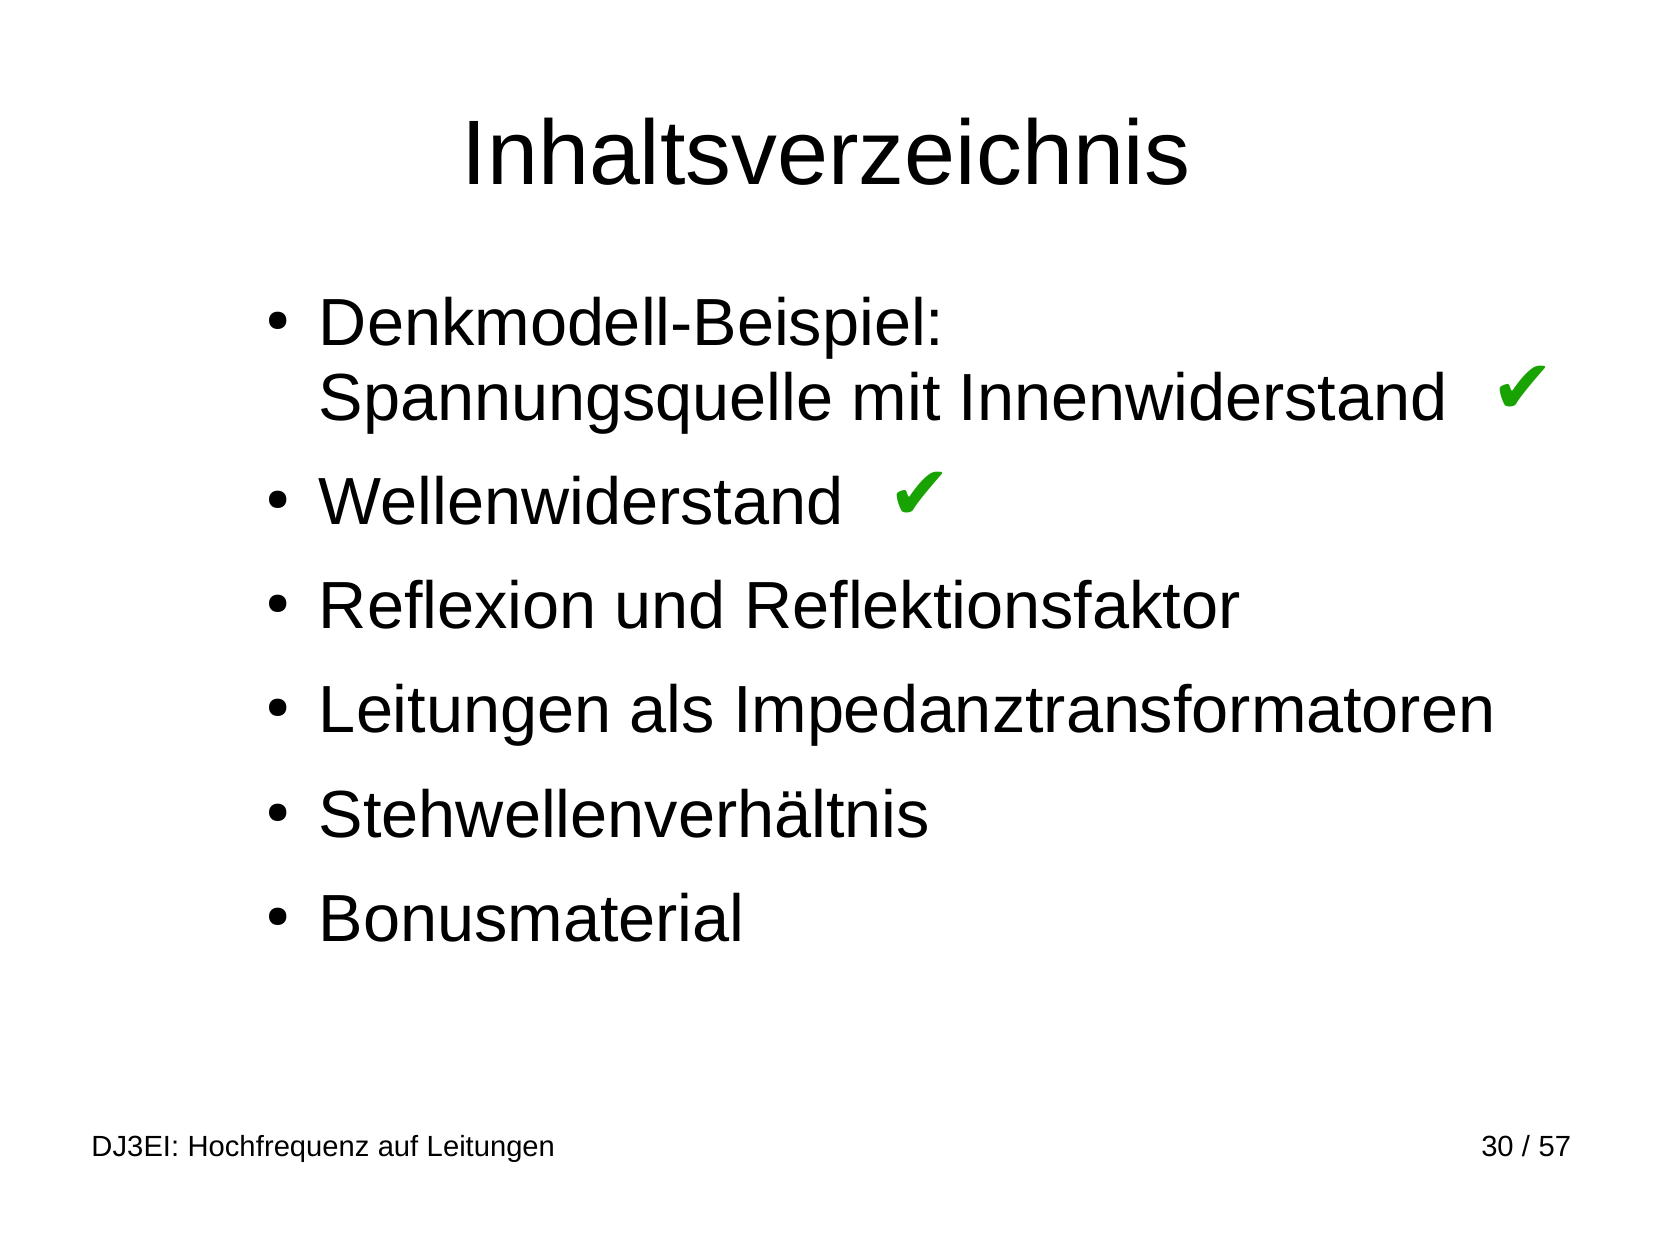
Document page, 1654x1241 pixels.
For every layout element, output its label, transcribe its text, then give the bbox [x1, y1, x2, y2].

list Denkmodell-Beispiel: Spannungsquelle mit Innenwiderstand Wellenwiderstand Reflexion und Reflektionsfaktor Leitungen als Impedanztransformatoren Stehwellenverhältnis Bonusmaterial [248, 284, 1524, 1004]
text_box ✔ [874, 444, 993, 556]
title Inhaltsverzeichnis [82, 49, 1571, 257]
text_box ✔ [1476, 338, 1654, 485]
